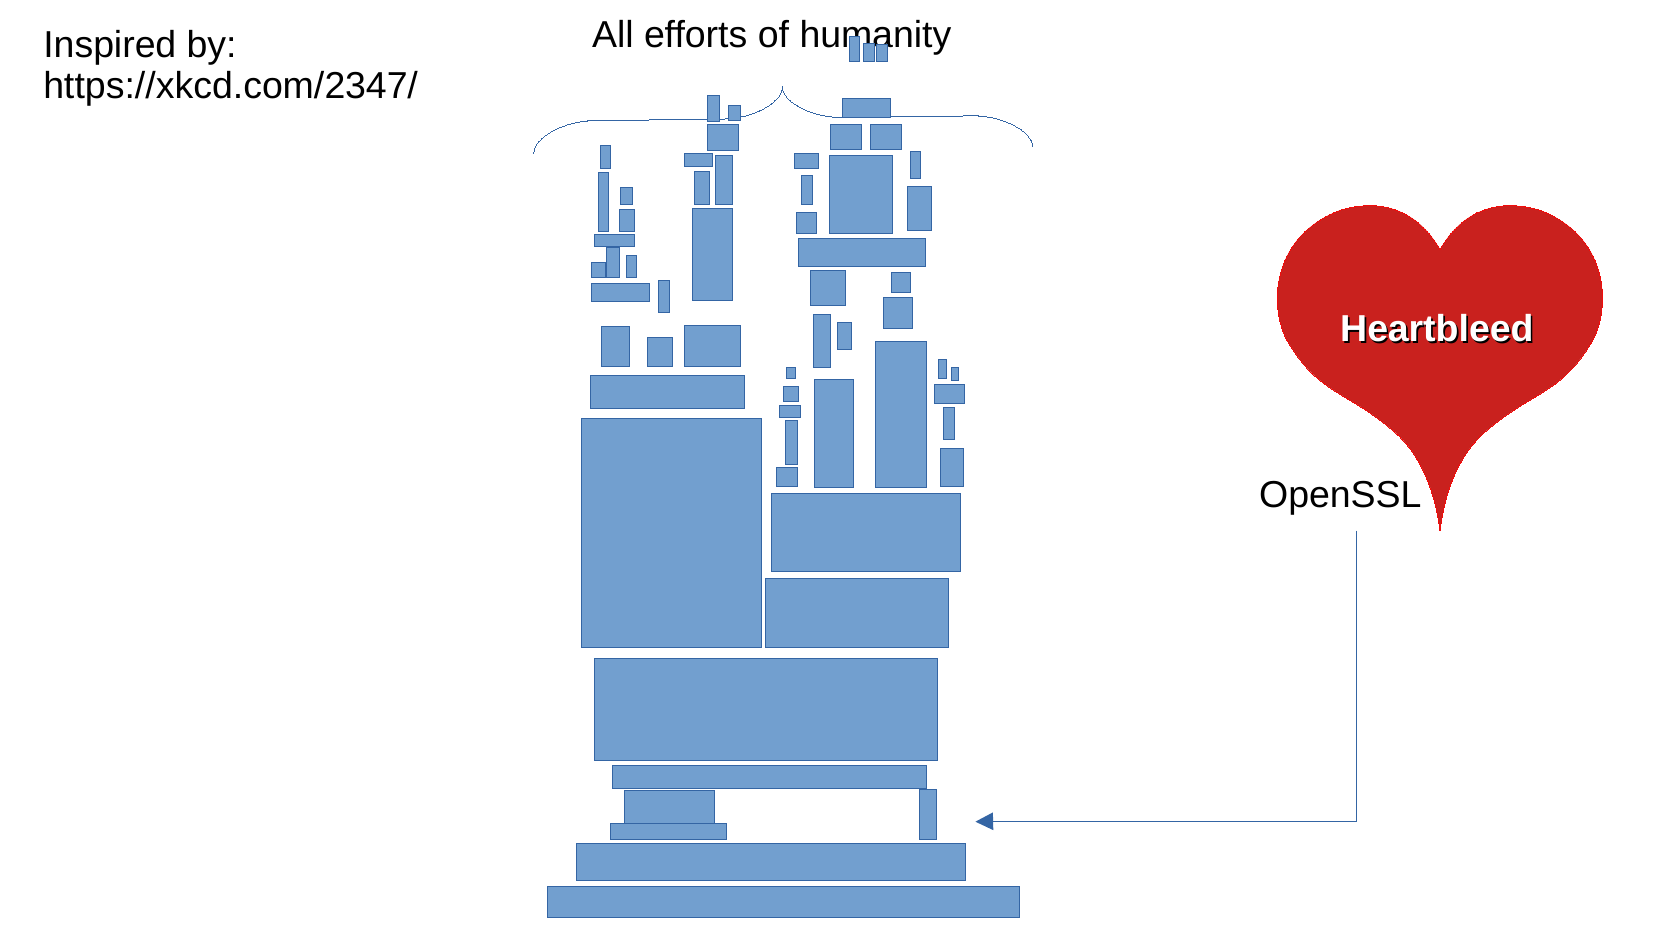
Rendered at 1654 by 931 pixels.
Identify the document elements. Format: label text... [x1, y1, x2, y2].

text_box [863, 43, 875, 62]
text_box Inspired by: https://xkcd.com/2347/ [28, 15, 456, 115]
text_box [813, 314, 831, 368]
text_box [547, 886, 1020, 918]
text_box [707, 124, 739, 151]
text_box [830, 124, 862, 150]
text_box [612, 765, 937, 840]
text_box [798, 238, 926, 267]
text_box [783, 386, 799, 402]
text_box [910, 151, 921, 179]
text_box [598, 172, 609, 232]
text_box [842, 98, 891, 118]
text_box [951, 367, 959, 381]
text_box [938, 359, 947, 379]
text_box [692, 208, 733, 301]
text_box [647, 337, 673, 367]
text_box [814, 379, 854, 488]
text_box Heartbleed [1277, 205, 1603, 465]
text_box [771, 493, 961, 572]
text_box [796, 212, 817, 234]
text_box [728, 105, 741, 121]
text_box [883, 297, 913, 329]
text_box [581, 418, 762, 648]
text_box [870, 124, 902, 150]
text_box [658, 280, 670, 313]
text_box [594, 658, 938, 761]
text_box OpenSSL [1244, 465, 1467, 531]
text_box [684, 325, 741, 367]
text_box [576, 843, 966, 881]
text_box [940, 448, 964, 487]
text_box [829, 155, 893, 234]
text_box [620, 187, 633, 205]
text_box [779, 405, 801, 418]
text_box [810, 270, 846, 306]
text_box [684, 153, 713, 167]
text_box [707, 95, 720, 122]
text_box [626, 255, 637, 278]
text_box [715, 155, 733, 205]
text_box [776, 467, 798, 487]
text_box [694, 171, 710, 205]
text_box [876, 44, 888, 62]
text_box [785, 420, 798, 465]
text_box All efforts of humanity [577, 6, 973, 64]
text_box [610, 790, 727, 840]
text_box [591, 234, 635, 278]
text_box [601, 326, 630, 367]
text_box [765, 578, 949, 648]
text_box [600, 145, 611, 169]
text_box [891, 272, 911, 293]
text_box [875, 341, 927, 488]
text_box [943, 407, 955, 440]
text_box [591, 283, 650, 302]
text_box [934, 384, 965, 404]
text_box [837, 322, 852, 350]
text_box [907, 186, 932, 231]
text_box [801, 175, 813, 205]
text_box [786, 367, 796, 379]
text_box [849, 36, 860, 62]
text_box [794, 153, 819, 169]
text_box [619, 209, 635, 232]
text_box [590, 375, 745, 409]
